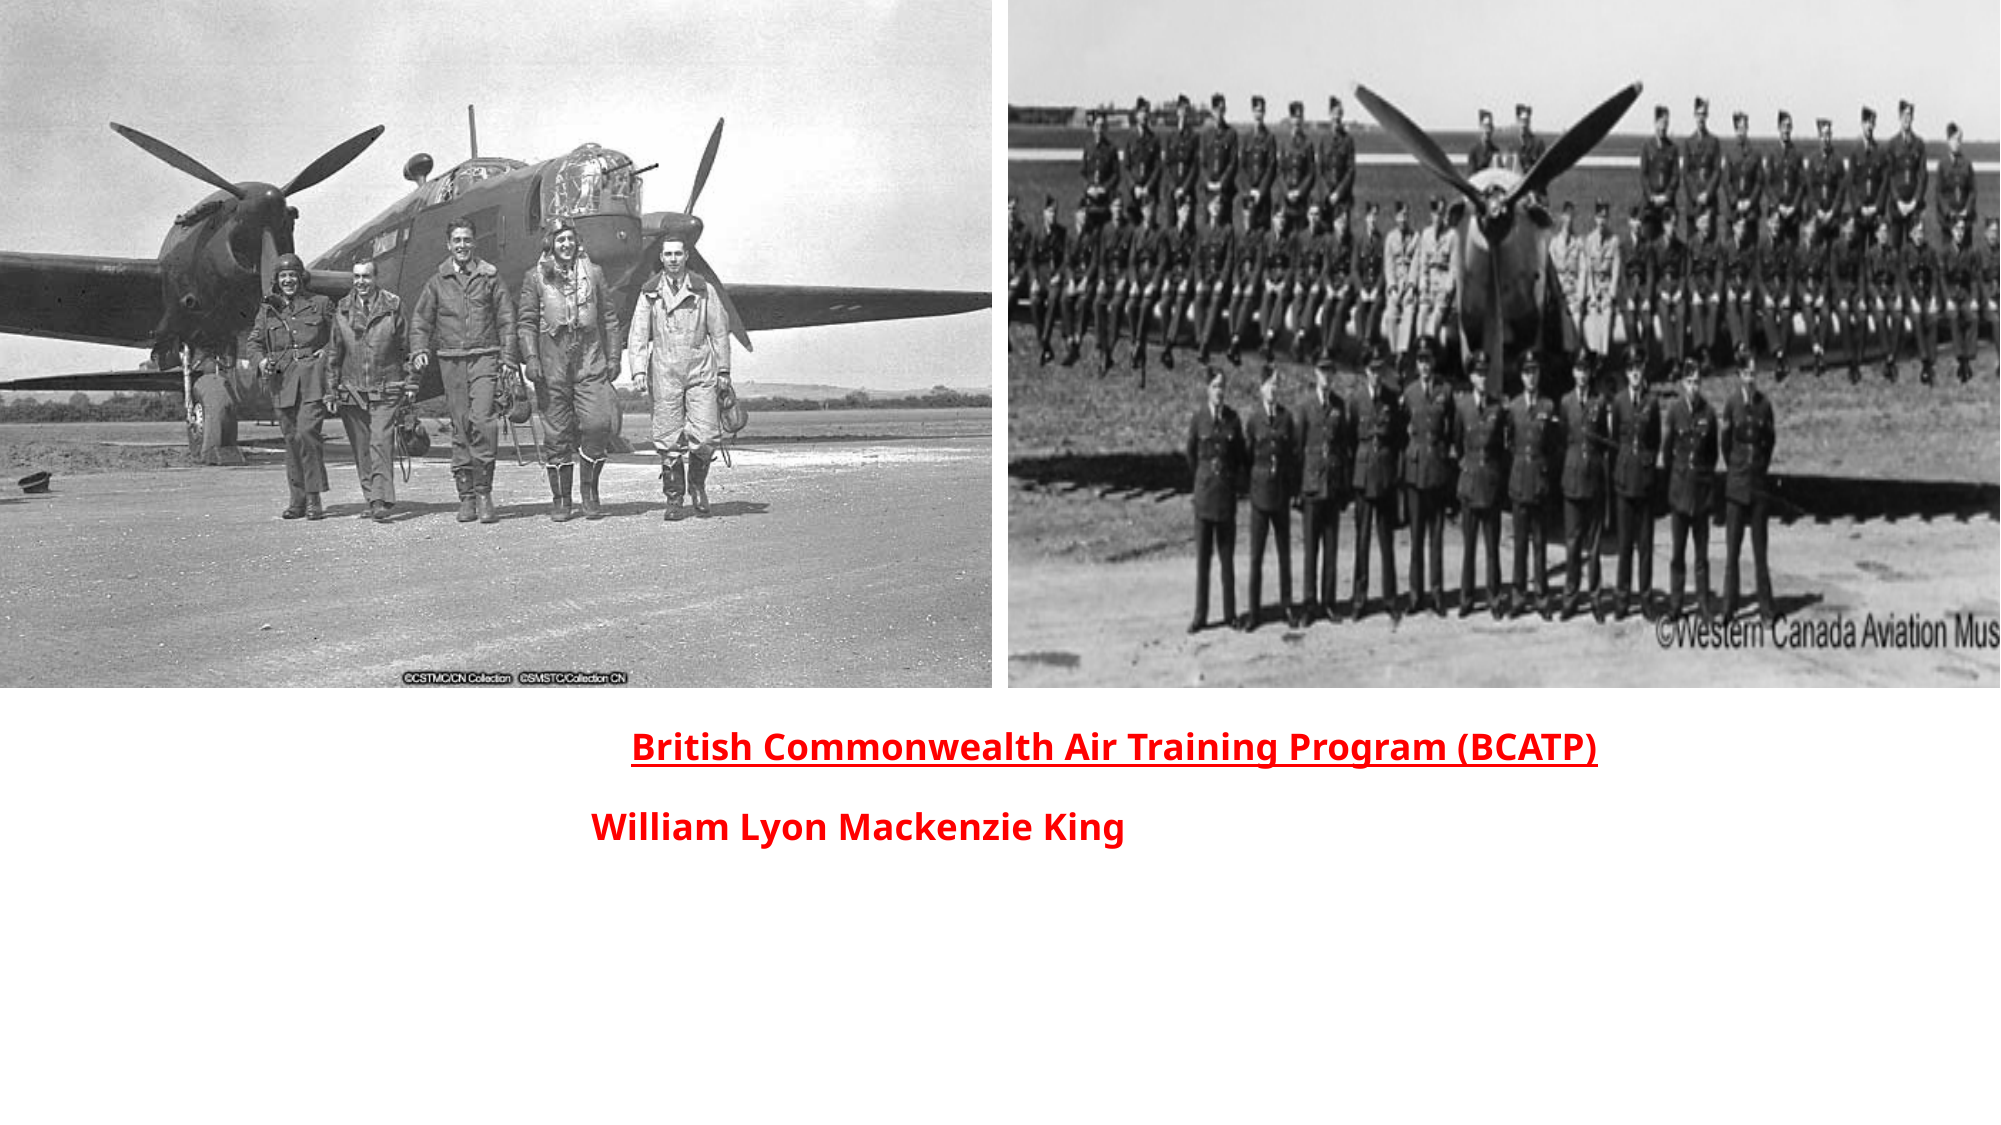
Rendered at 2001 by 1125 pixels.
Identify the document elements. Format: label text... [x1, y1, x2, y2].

picture [1008, 0, 2000, 688]
title Canada’s Contribution—the British Commonwealth Air Training Program (BCATP) -Canadian Prime Minister William Lyon Mackenzie King offered to build airports across Canada that would host and train vast numbers of Air Force pilots from across the British Commonwealth (Britain, Canada, Australia, New Zealand, India, South Africa, the Caribbean, etc.) -Nearly half of the airmen from the British Commonwealth (both fighter pilots and bomber crews) were trained through this program. [99, 719, 1892, 1125]
picture [0, 0, 992, 688]
